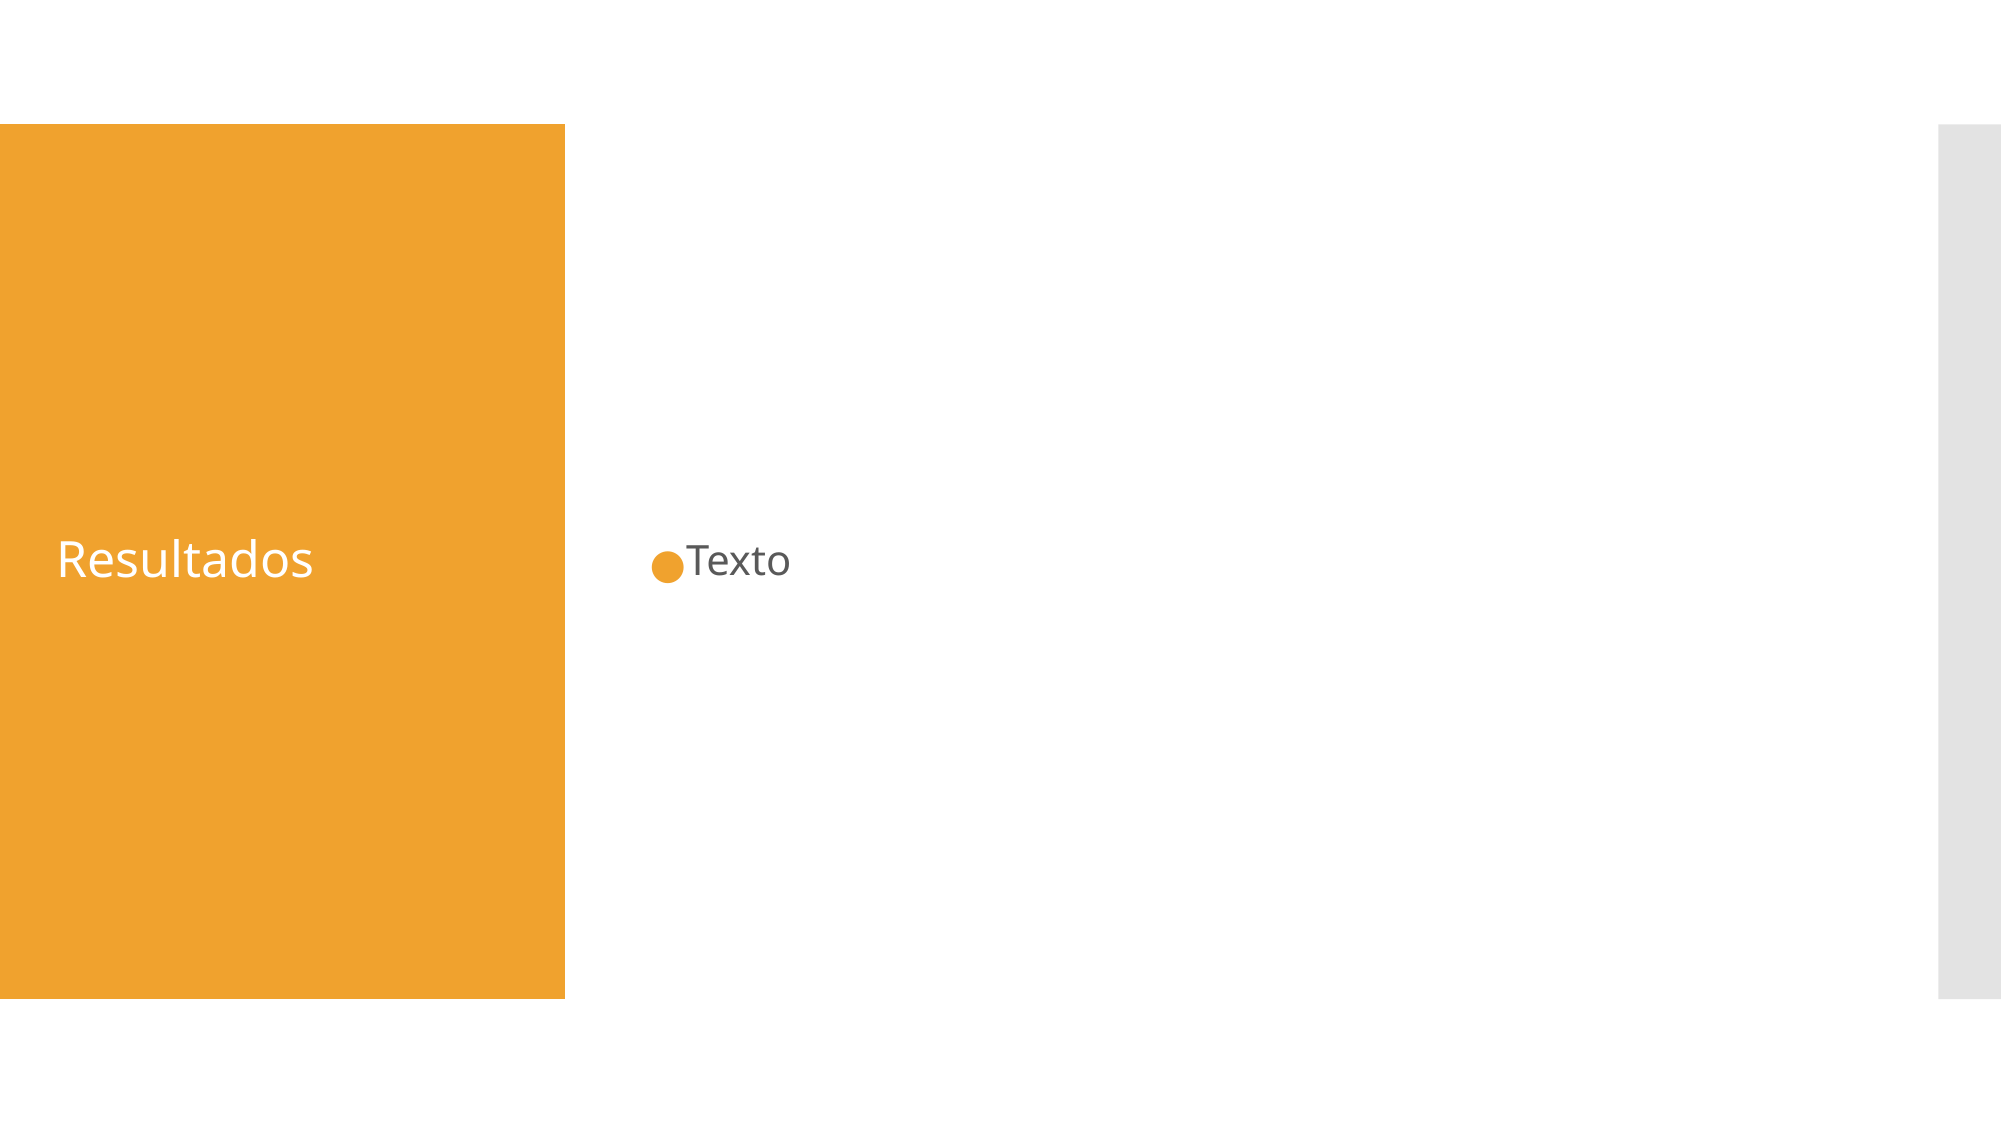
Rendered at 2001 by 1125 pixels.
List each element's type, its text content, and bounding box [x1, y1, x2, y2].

text_box Resultados [41, 184, 525, 939]
text_box Texto [635, 142, 1835, 982]
